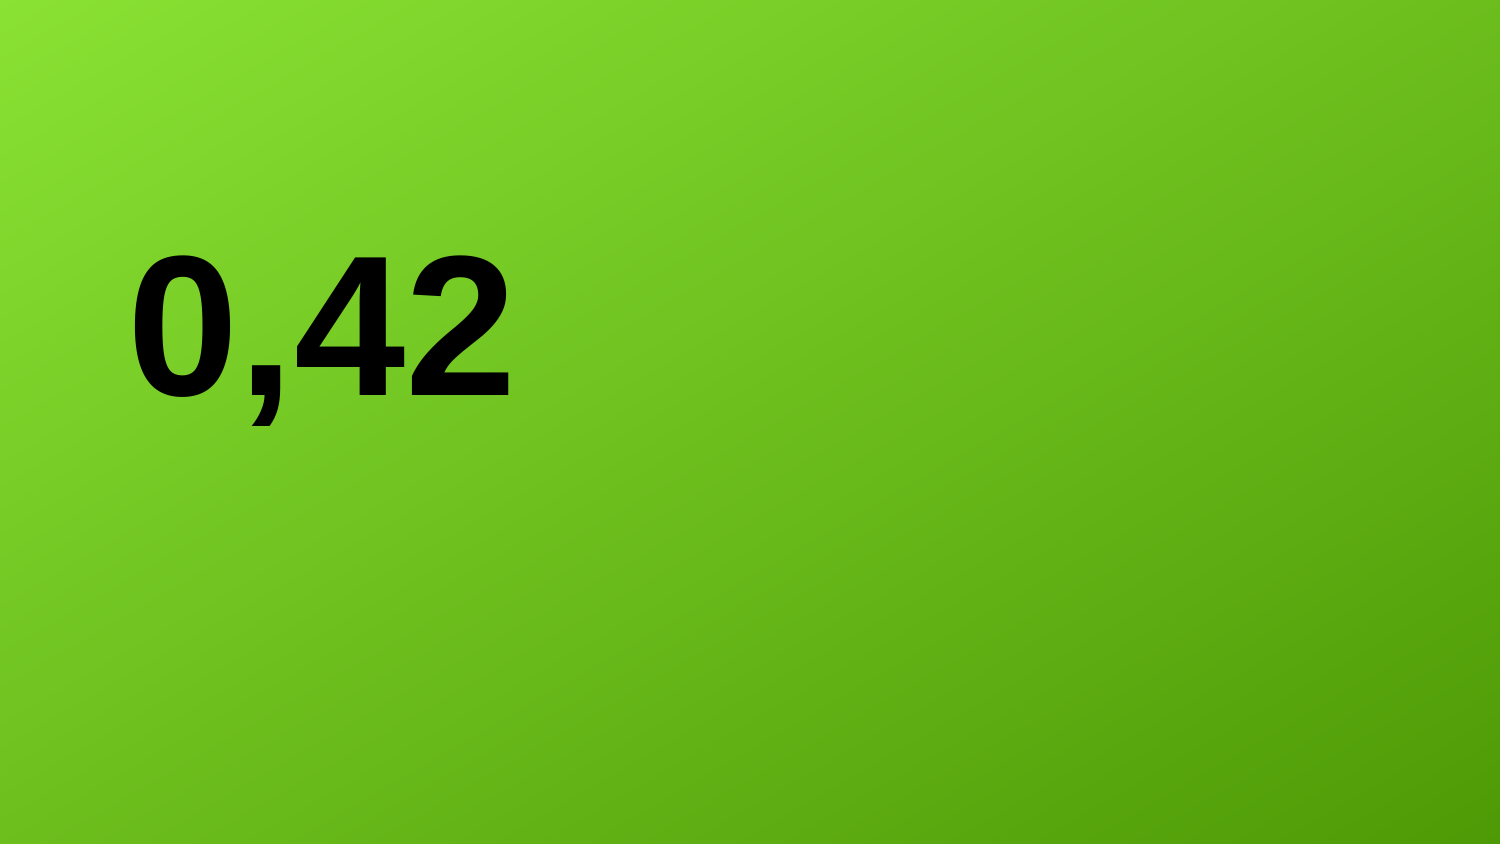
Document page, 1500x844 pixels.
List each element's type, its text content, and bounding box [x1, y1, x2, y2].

title 0,42 [112, 259, 1388, 450]
